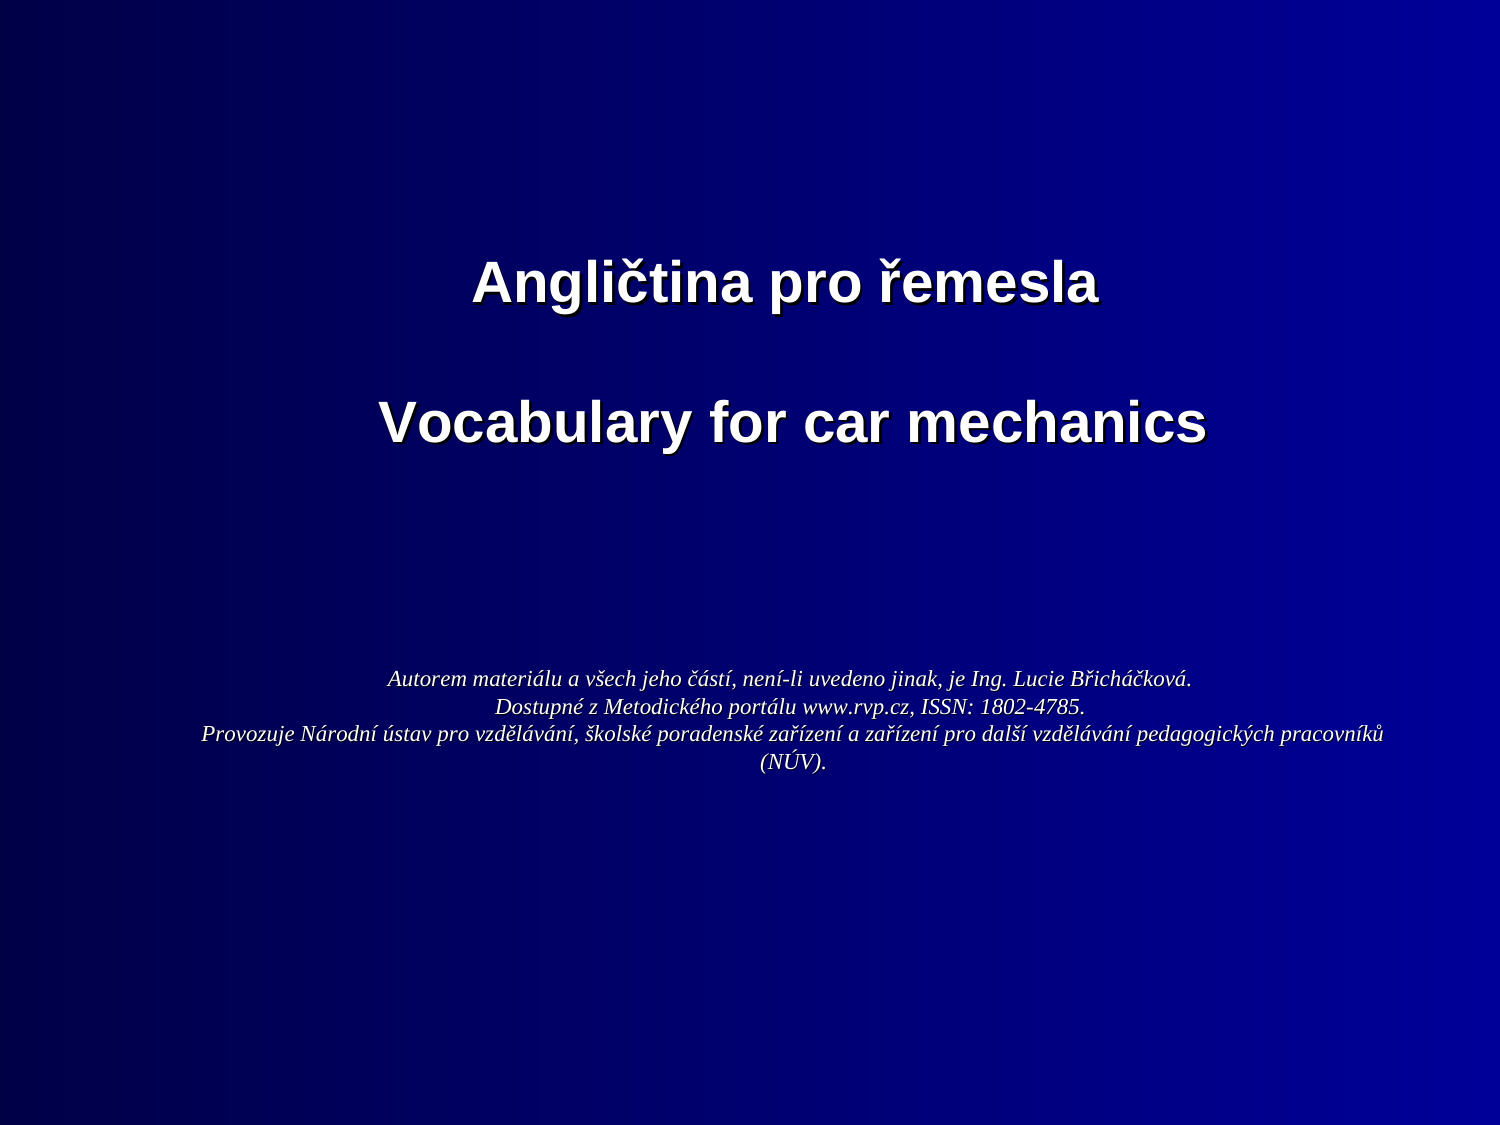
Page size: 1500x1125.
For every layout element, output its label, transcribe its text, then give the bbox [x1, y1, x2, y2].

title Angličtina pro řemesla Vocabulary for car mechanics Autorem materiálu a všech jeho částí, není-li uvedeno jinak, je Ing. Lucie Břicháčková. Dostupné z Metodického portálu www.rvp.cz, ISSN: 1802-4785. Provozuje Národní ústav pro vzdělávání, školské poradenské zařízení a zařízení pro další vzdělávání pedagogických pracovníků (NÚV). [75, 26, 1426, 992]
